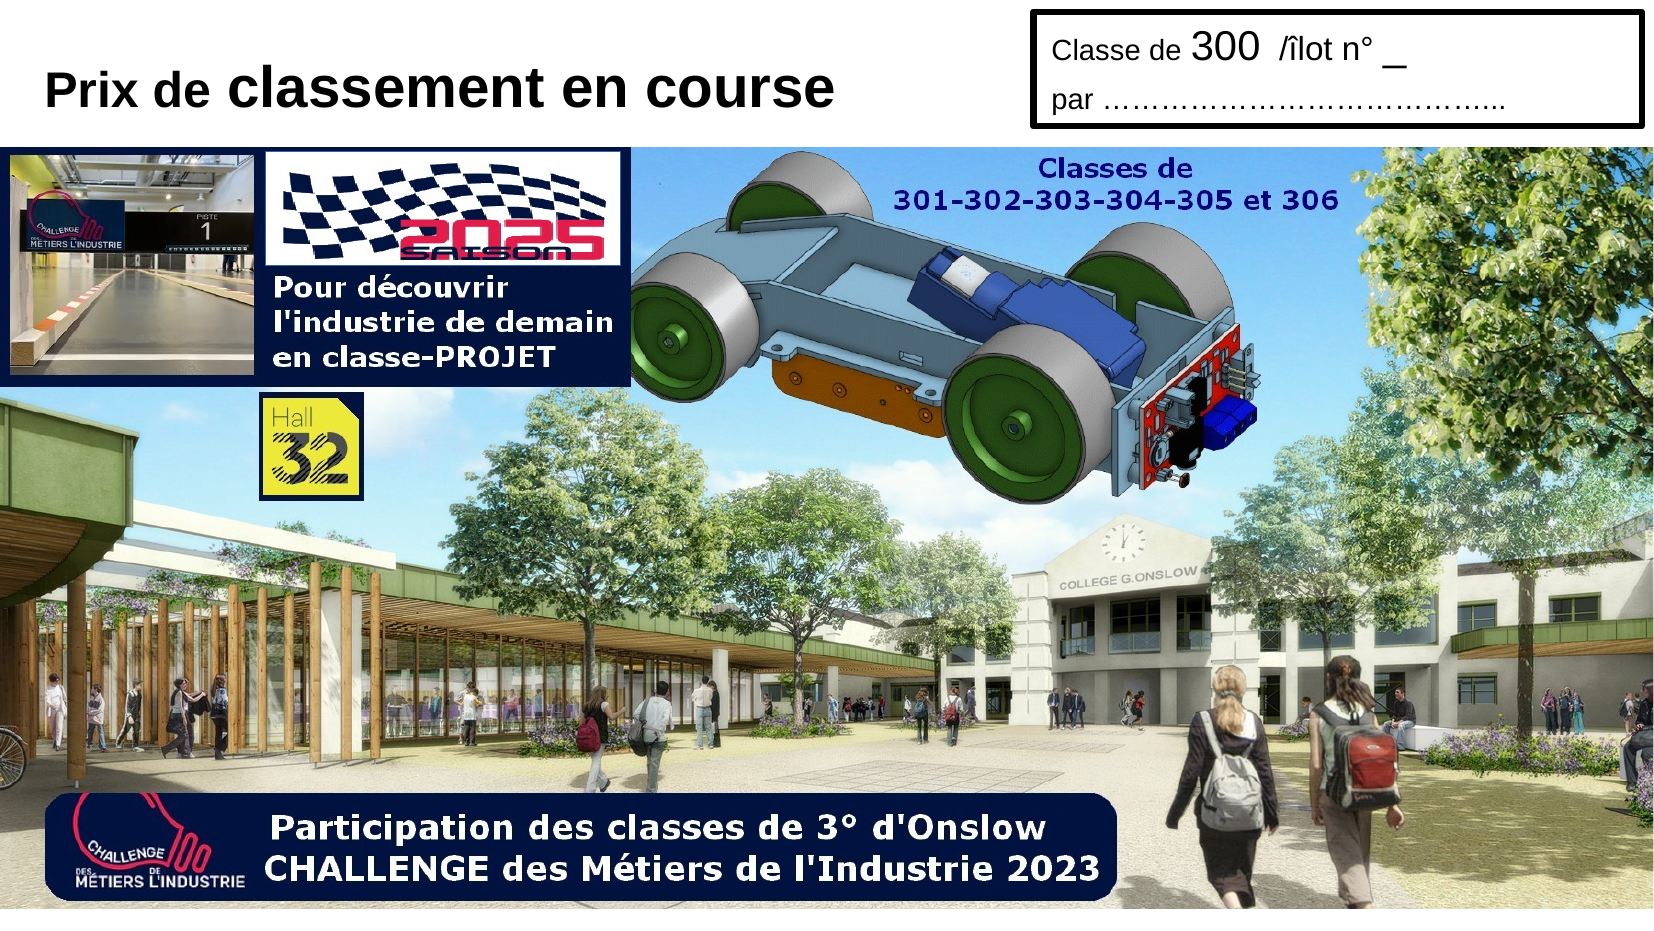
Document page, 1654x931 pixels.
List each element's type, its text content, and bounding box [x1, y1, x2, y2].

text_box Prix de classement en course [29, 47, 1093, 136]
picture [0, 147, 1654, 909]
text_box Classe de 300 /îlot n° _ par …………………………………... [1033, 11, 1642, 127]
text_box [265, 151, 621, 266]
